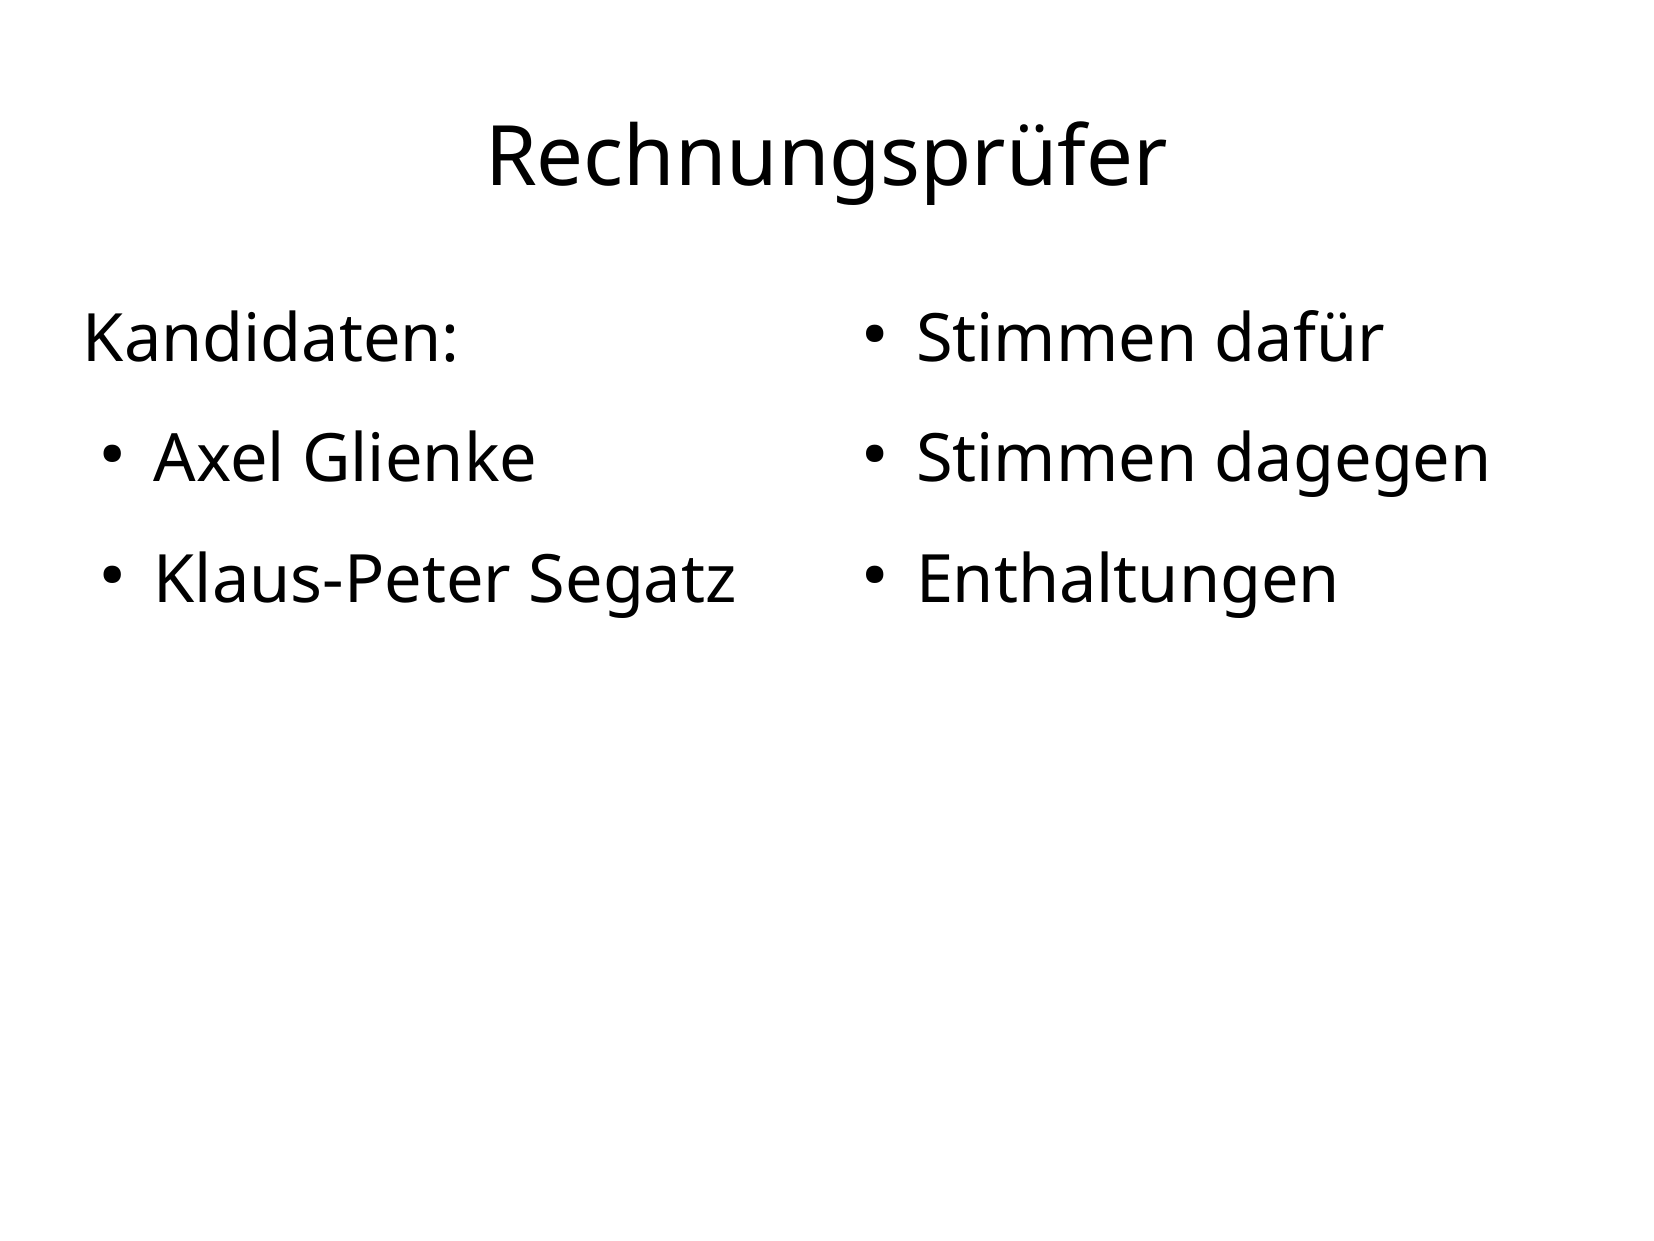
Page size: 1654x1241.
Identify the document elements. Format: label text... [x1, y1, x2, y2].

list Stimmen dafür Stimmen dagegen Enthaltungen [845, 290, 1572, 1094]
list Kandidaten: Axel Glienke Klaus-Peter Segatz [82, 290, 809, 1094]
title Rechnungsprüfer [82, 102, 1571, 204]
